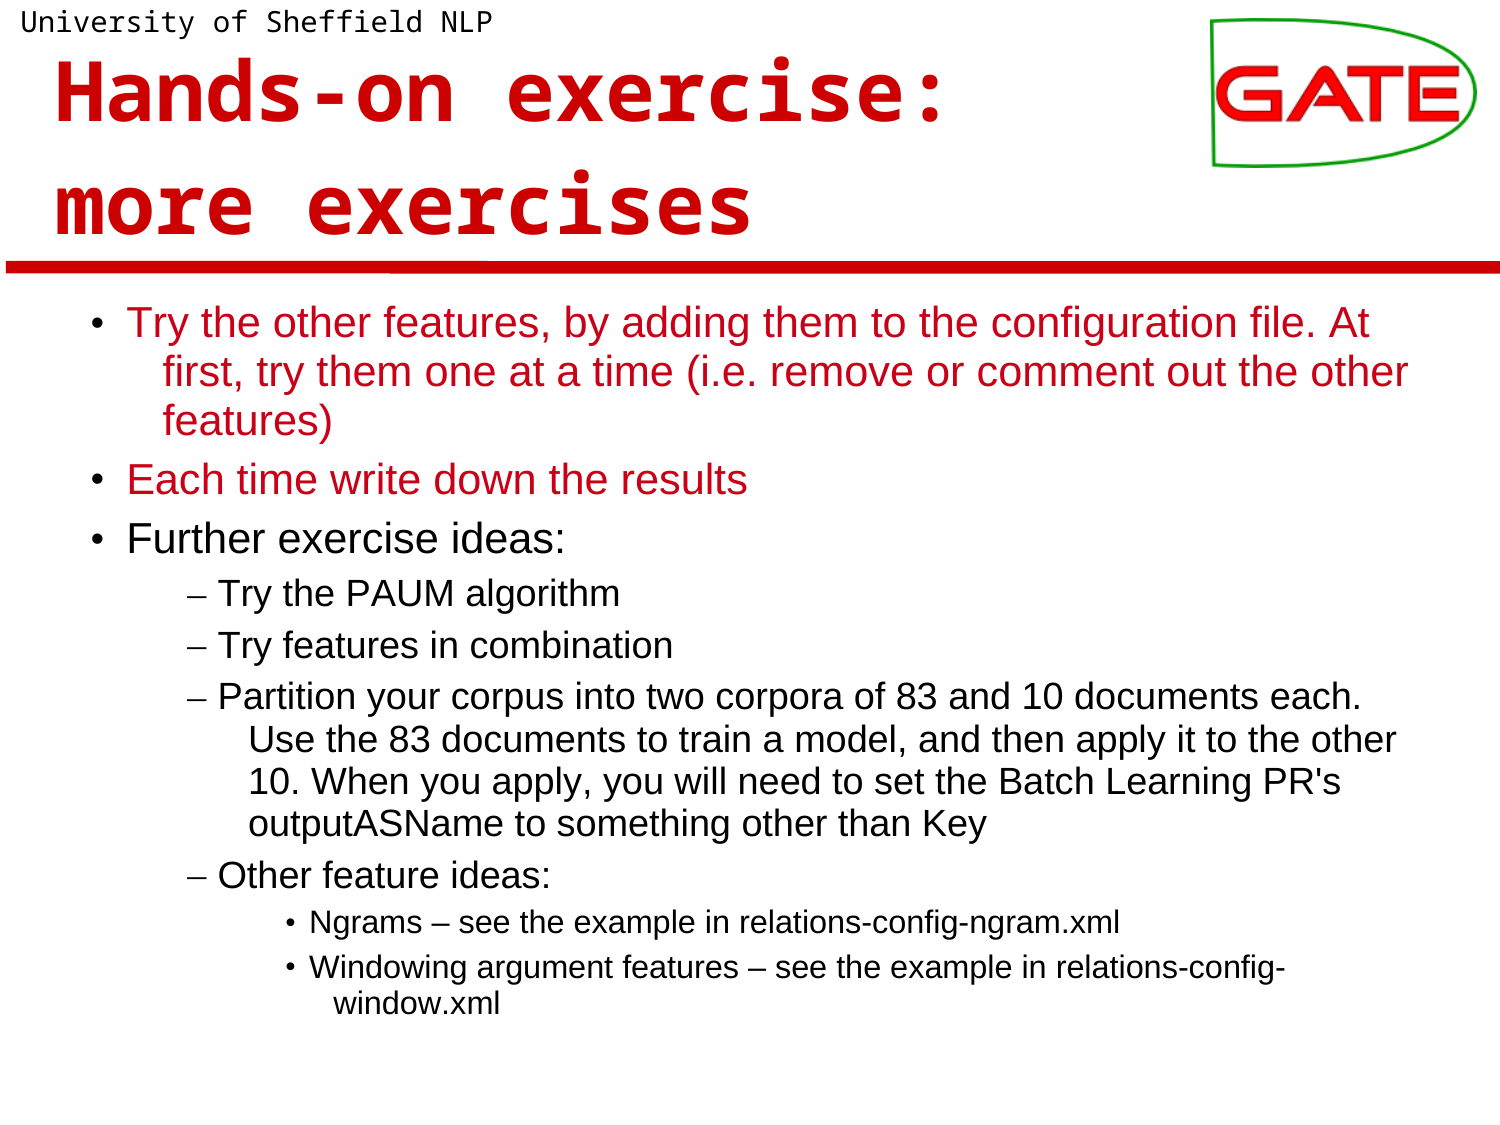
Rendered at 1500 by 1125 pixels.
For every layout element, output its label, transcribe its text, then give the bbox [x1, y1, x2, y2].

list Try the other features, by adding them to the configuration file. At first, try them one at a time (i.e. remove or comment out the other features) Each time write down the results Further exercise ideas: Try the PAUM algorithm Try features in combination Partition your corpus into two corpora of 83 and 10 documents each. Use the 83 documents to train a model, and then apply it to the other 10. When you apply, you will need to set the Batch Learning PR's outputASName to something other than Key Other feature ideas: Ngrams – see the example in relations-config-ngram.xml Windowing argument features – see the example in relations-config-window.xml [74, 290, 1425, 1034]
title Hands-on exercise: more exercises [41, 37, 1391, 254]
picture [1210, 18, 1477, 168]
